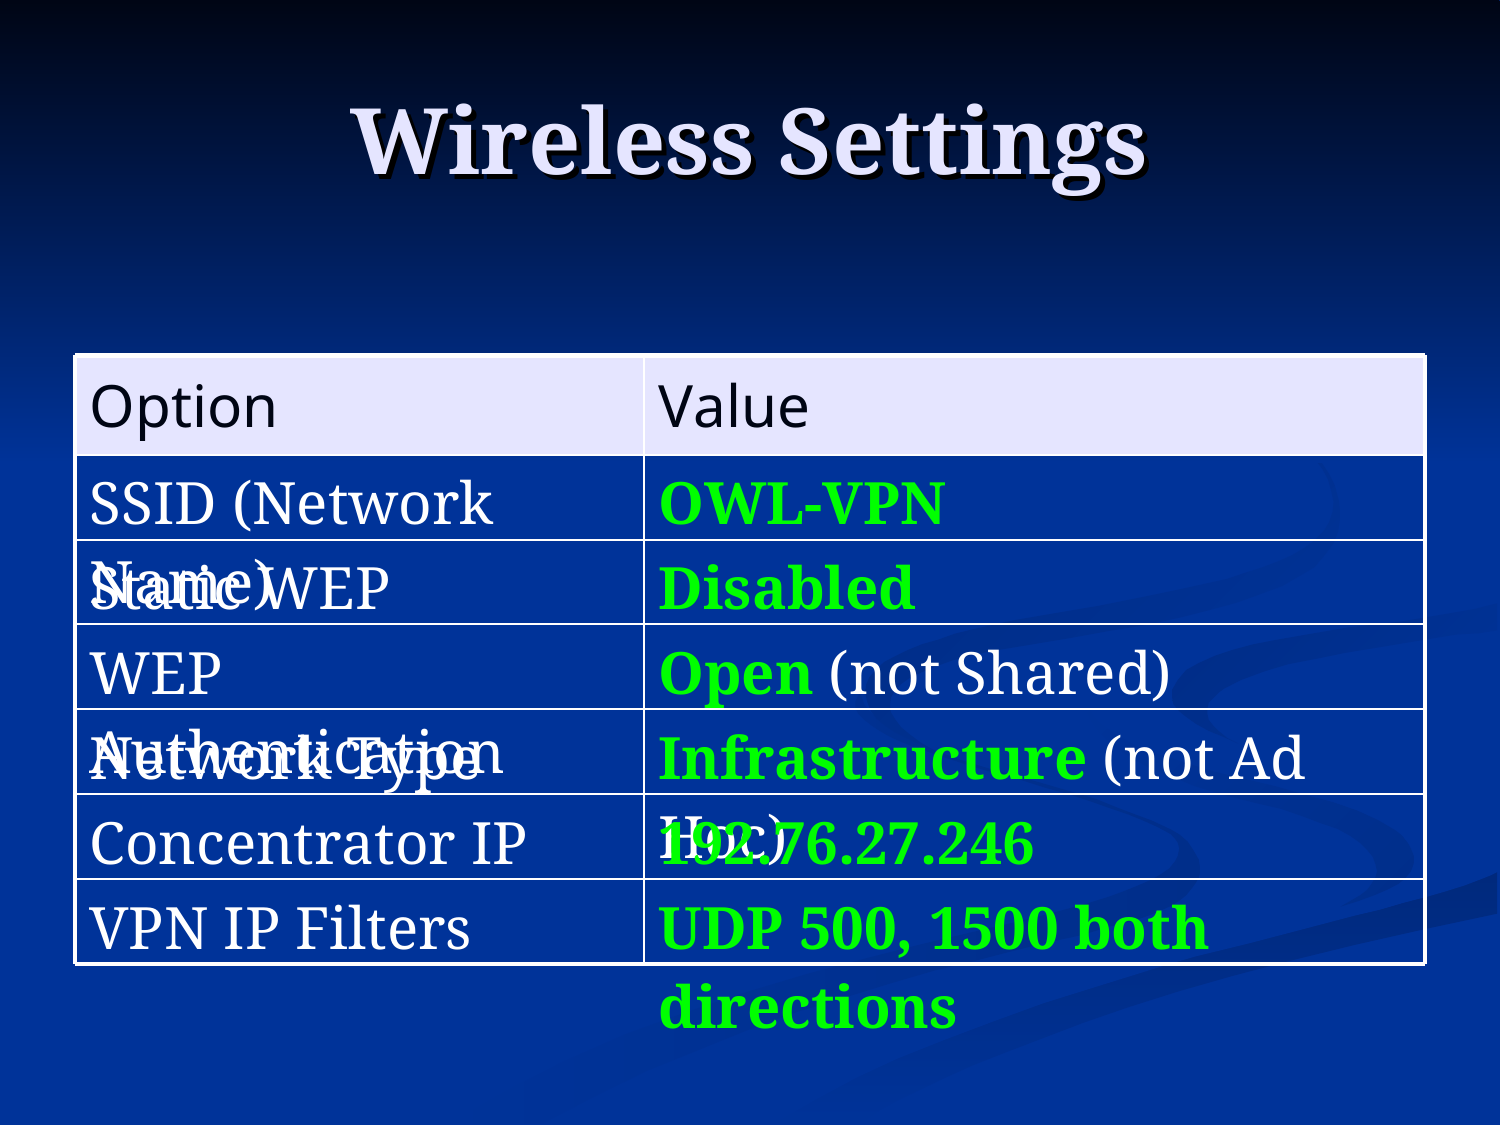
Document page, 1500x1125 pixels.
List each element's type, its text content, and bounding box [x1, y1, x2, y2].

text_box 192.76.27.246 [645, 795, 1423, 878]
text_box Network Type [427, 751, 440, 776]
text_box Option [77, 358, 643, 454]
text_box Infrastructure (not Ad Hoc) [645, 710, 1423, 793]
text_box VPN IP Filters [77, 880, 643, 962]
text_box Concentrator IP [77, 795, 643, 878]
text_box Disabled [645, 541, 1423, 623]
text_box Open (not Shared) [645, 625, 1423, 708]
text_box Network Type [391, 750, 420, 793]
text_box OWL-VPN [645, 456, 1423, 539]
text_box SSID (Network Name) [77, 456, 643, 539]
text_box WEP Authentication [77, 625, 643, 708]
text_box Value [645, 358, 1423, 454]
text_box Static WEP [77, 541, 643, 623]
text_box Network Type [77, 710, 643, 793]
text_box UDP 500, 1500 both directions [645, 880, 1423, 962]
text_box Network Type [443, 744, 457, 771]
